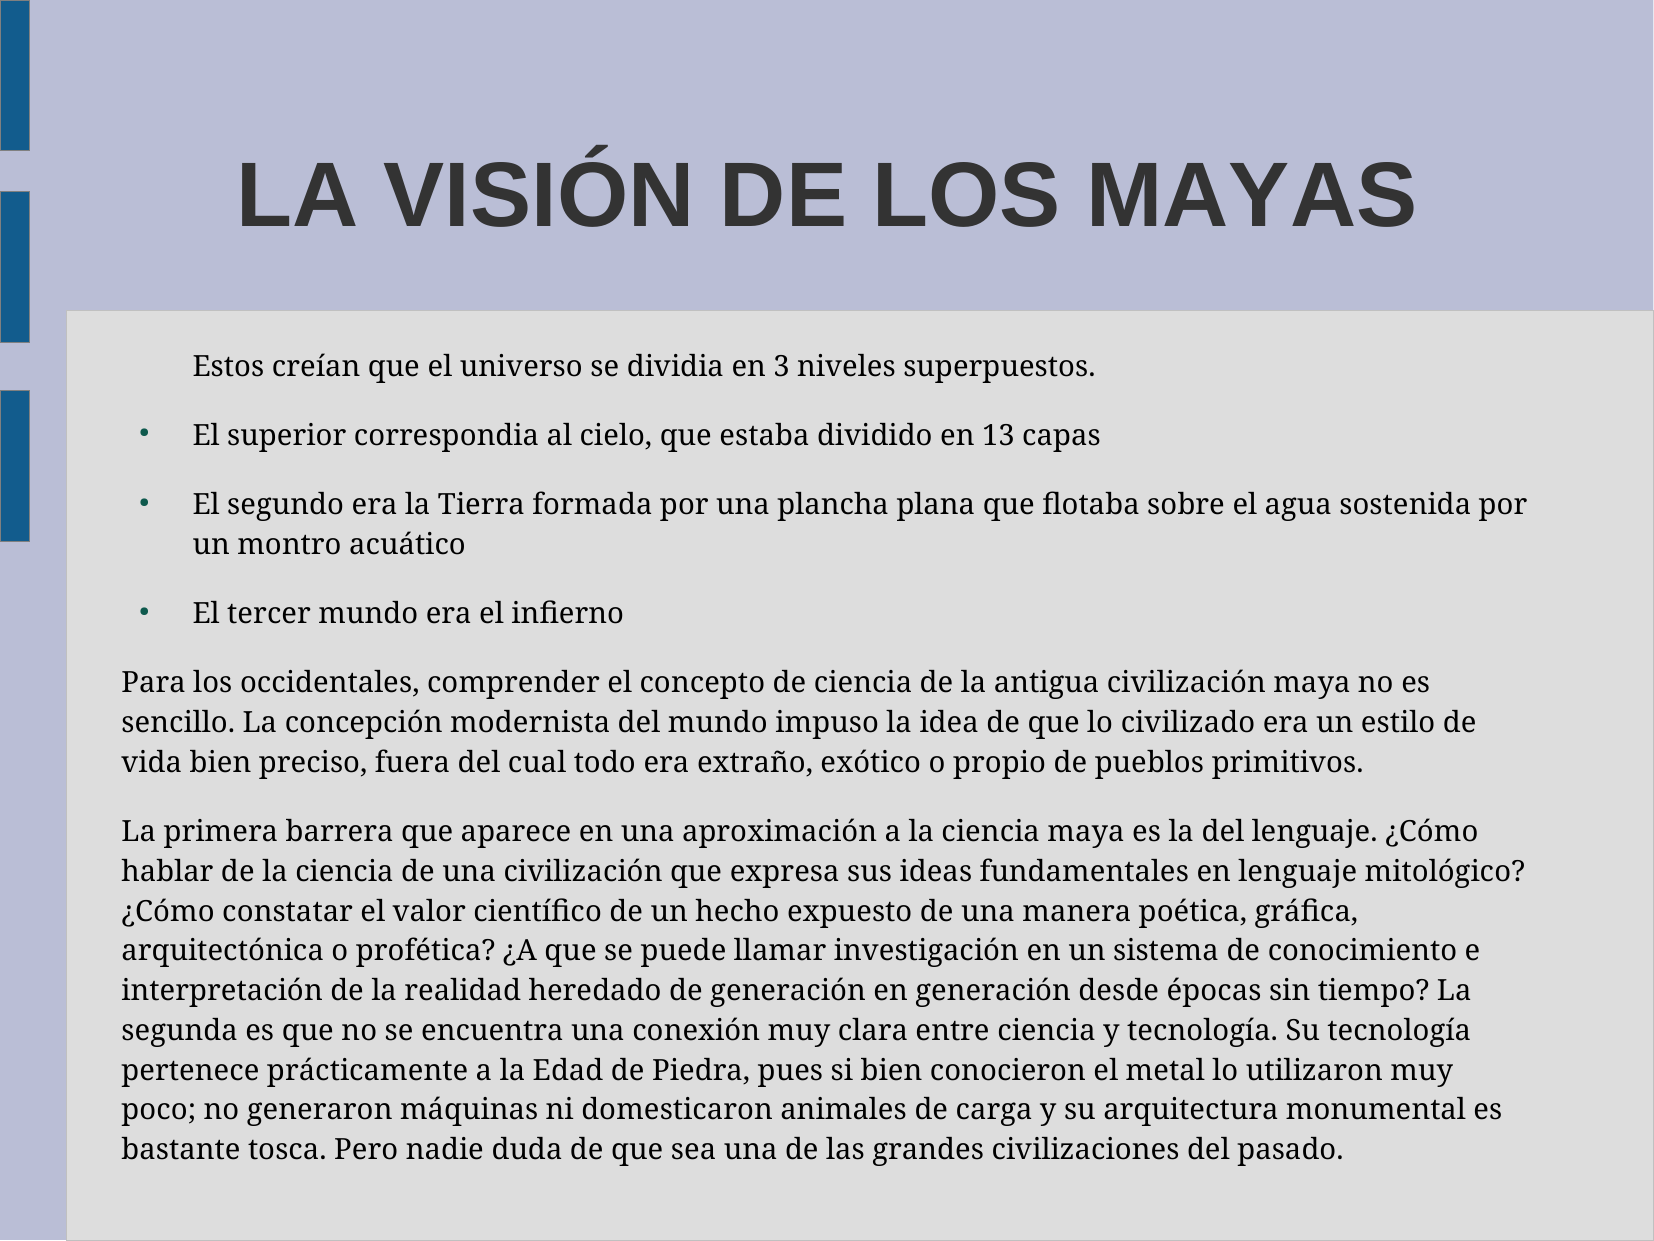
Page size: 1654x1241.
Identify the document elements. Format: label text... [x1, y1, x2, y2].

title LA VISIÓN DE LOS MAYAS [121, 91, 1534, 299]
list Estos creían que el universo se dividia en 3 niveles superpuestos. El superior correspondia al cielo, que estaba dividido en 13 capas El segundo era la Tierra formada por una plancha plana que flotaba sobre el agua sostenida por un montro acuático El tercer mundo era el infierno Para los occidentales, comprender el concepto de ciencia de la antigua civilización maya no es sencillo. La concepción modernista del mundo impuso la idea de que lo civilizado era un estilo de vida bien preciso, fuera del cual todo era extraño, exótico o propio de pueblos primitivos. La primera barrera que aparece en una aproximación a la ciencia maya es la del lenguaje. ¿Cómo hablar de la ciencia de una civilización que expresa sus ideas fundamentales en lenguaje mitológico? ¿Cómo constatar el valor científico de un hecho expuesto de una manera poética, gráfica, arquitectónica o profética? ¿A que se puede llamar investigación en un sistema de conocimiento e interpretación de la realidad heredado de generación en generación desde épocas sin tiempo? La segunda es que no se encuentra una conexión muy clara entre ciencia y tecnología. Su tecnología pertenece prácticamente a la Edad de Piedra, pues si bien conocieron el metal lo utilizaron muy poco; no generaron máquinas ni domesticaron animales de carga y su arquitectura monumental es bastante tosca. Pero nadie duda de que sea una de las grandes civilizaciones del pasado. [121, 344, 1534, 1127]
